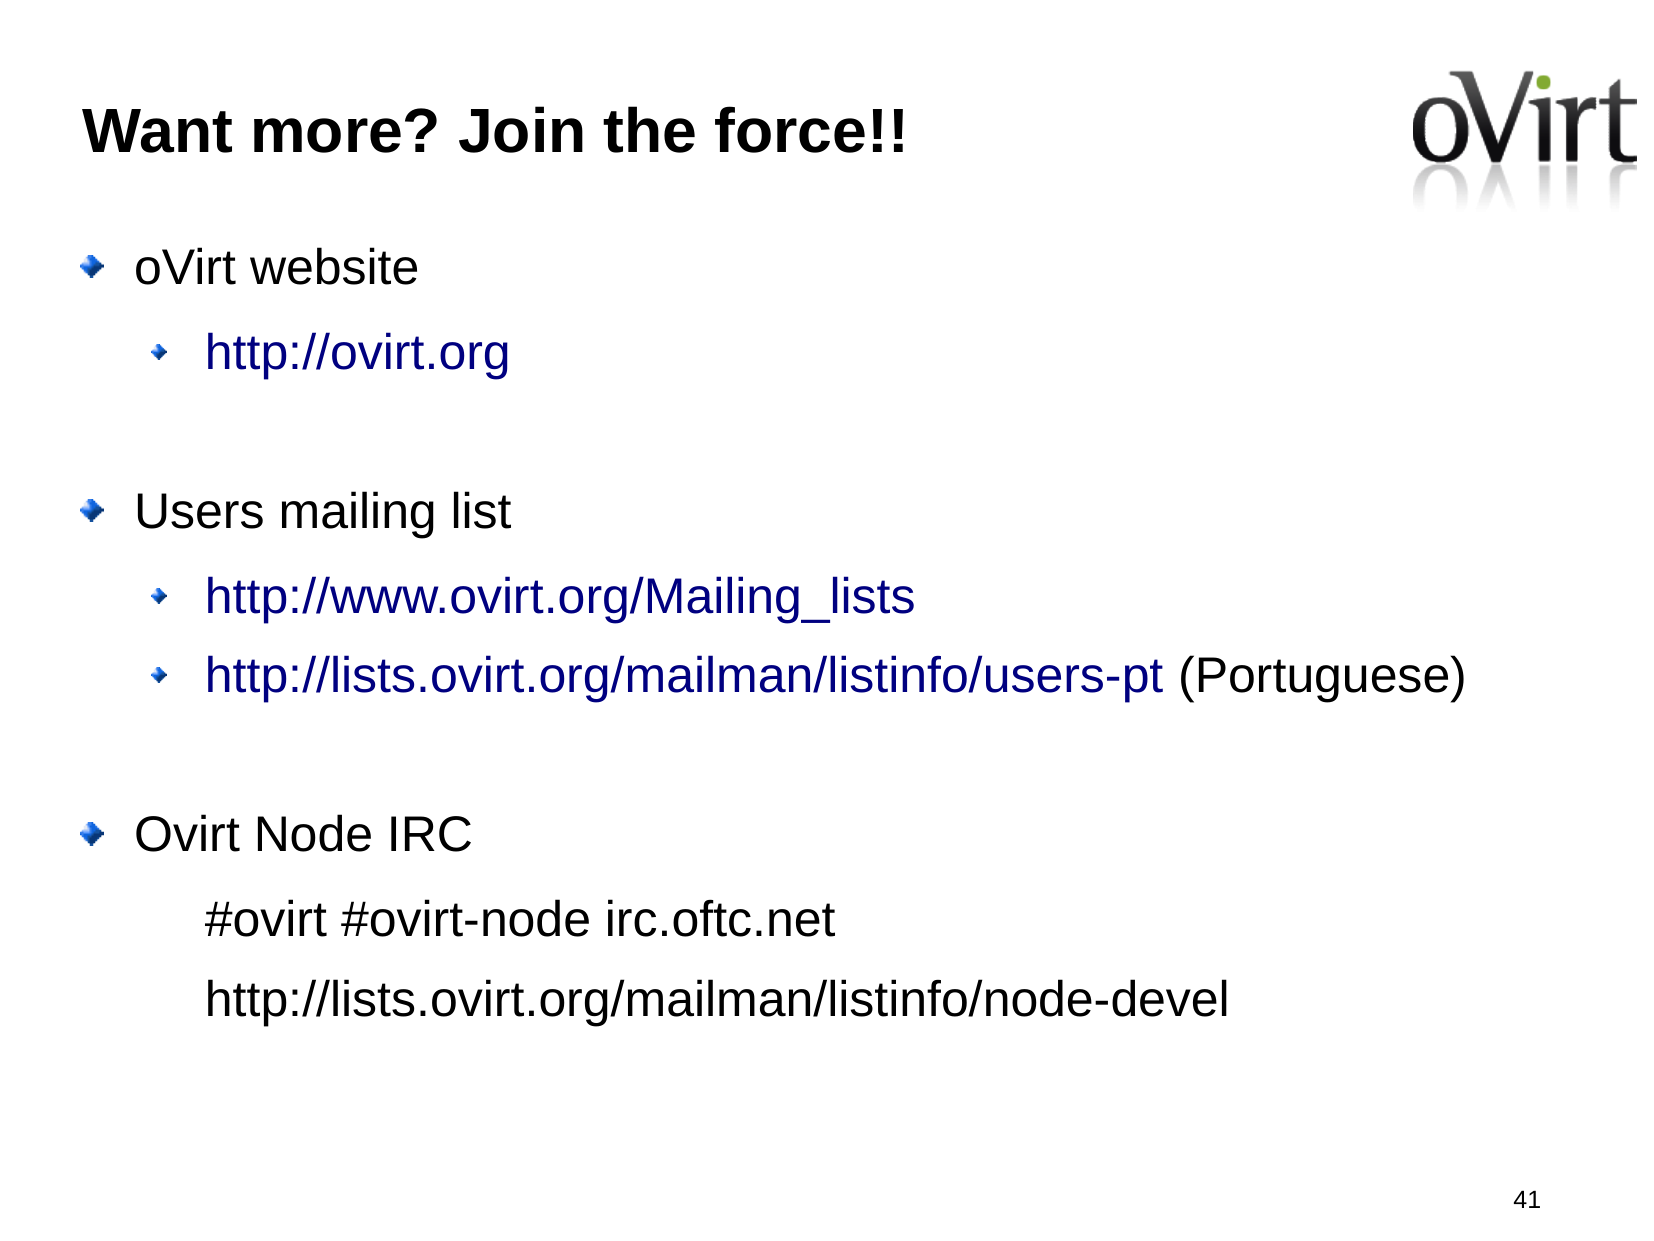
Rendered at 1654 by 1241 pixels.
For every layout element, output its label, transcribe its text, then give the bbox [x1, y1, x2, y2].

title Want more? Join the force!! [82, 37, 1303, 226]
list oVirt website http://ovirt.org Users mailing list http://www.ovirt.org/Mailing_lists http://lists.ovirt.org/mailman/listinfo/users-pt (Portuguese) Ovirt Node IRC #ovirt #ovirt-node irc.oftc.net http://lists.ovirt.org/mailman/listinfo/node-devel [63, 238, 1552, 1184]
picture [1413, 63, 1637, 212]
